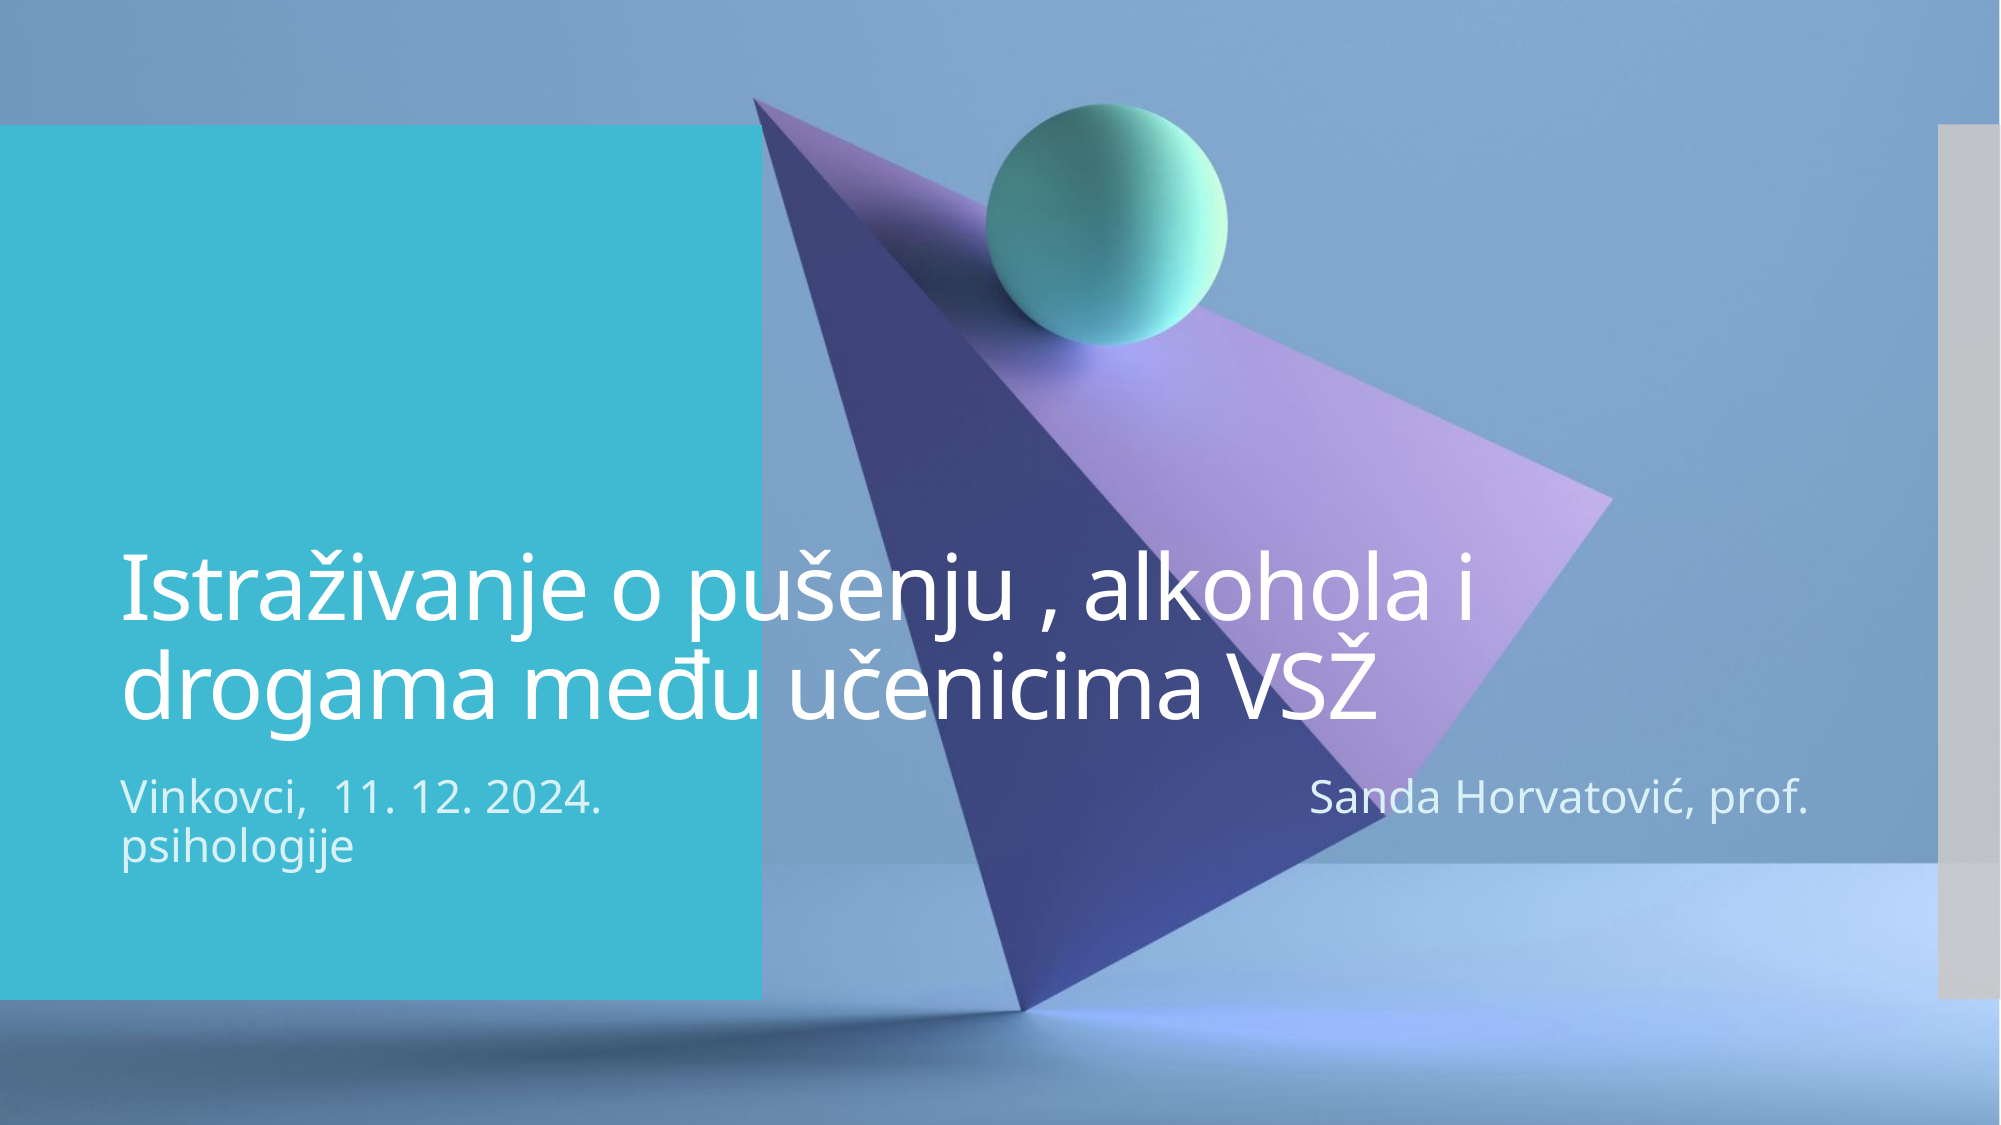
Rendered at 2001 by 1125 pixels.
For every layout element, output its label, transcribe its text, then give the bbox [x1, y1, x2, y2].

text_box [1938, 124, 2000, 999]
title Istraživanje o pušenju , alkohola i drogama među učenicima VSŽ [105, 213, 1892, 747]
subtitle Vinkovci, 11. 12. 2024. Sanda Horvatović, prof. psihologije [105, 766, 1858, 917]
text_box [0, 125, 762, 1000]
picture [0, 0, 2000, 1125]
